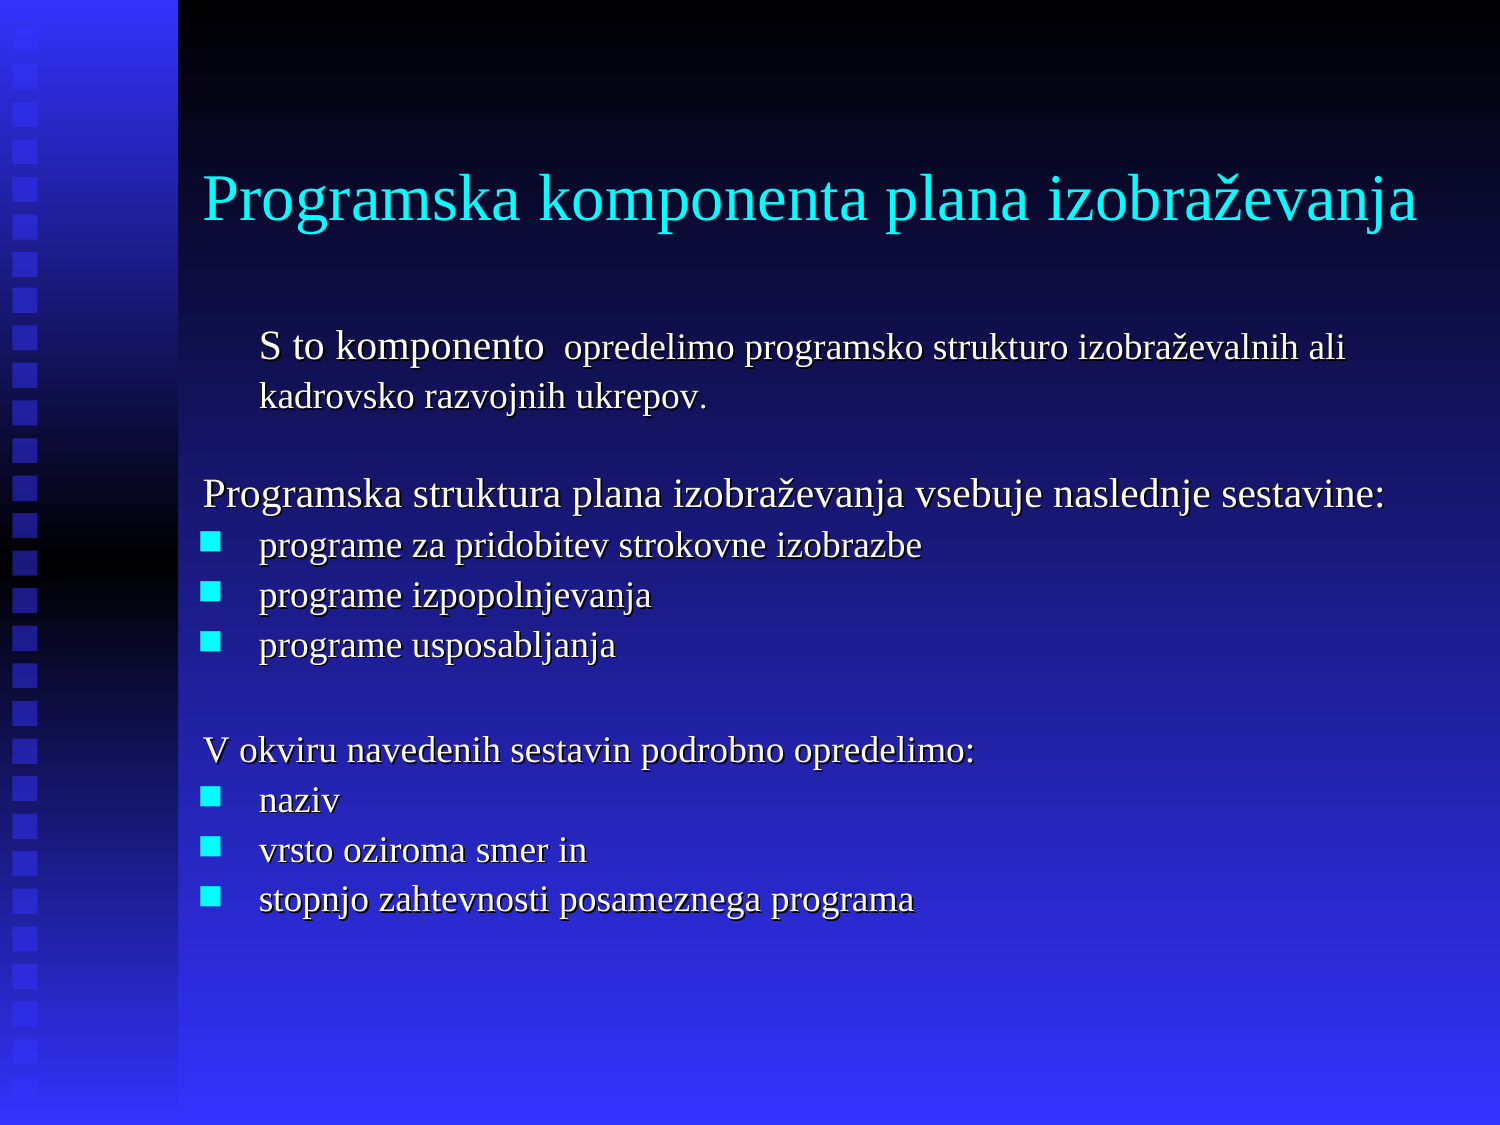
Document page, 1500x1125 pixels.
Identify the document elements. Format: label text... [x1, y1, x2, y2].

list S to komponento opredelimo programsko strukturo izobraževalnih ali kadrovsko razvojnih ukrepov. Programska struktura plana izobraževanja vsebuje naslednje sestavine: programe za pridobitev strokovne izobrazbe programe izpopolnjevanja programe usposabljanja V okviru navedenih sestavin podrobno opredelimo: naziv vrsto oziroma smer in stopnjo zahtevnosti posameznega programa [187, 287, 1463, 963]
title Programska komponenta plana izobraževanja [187, 99, 1463, 287]
